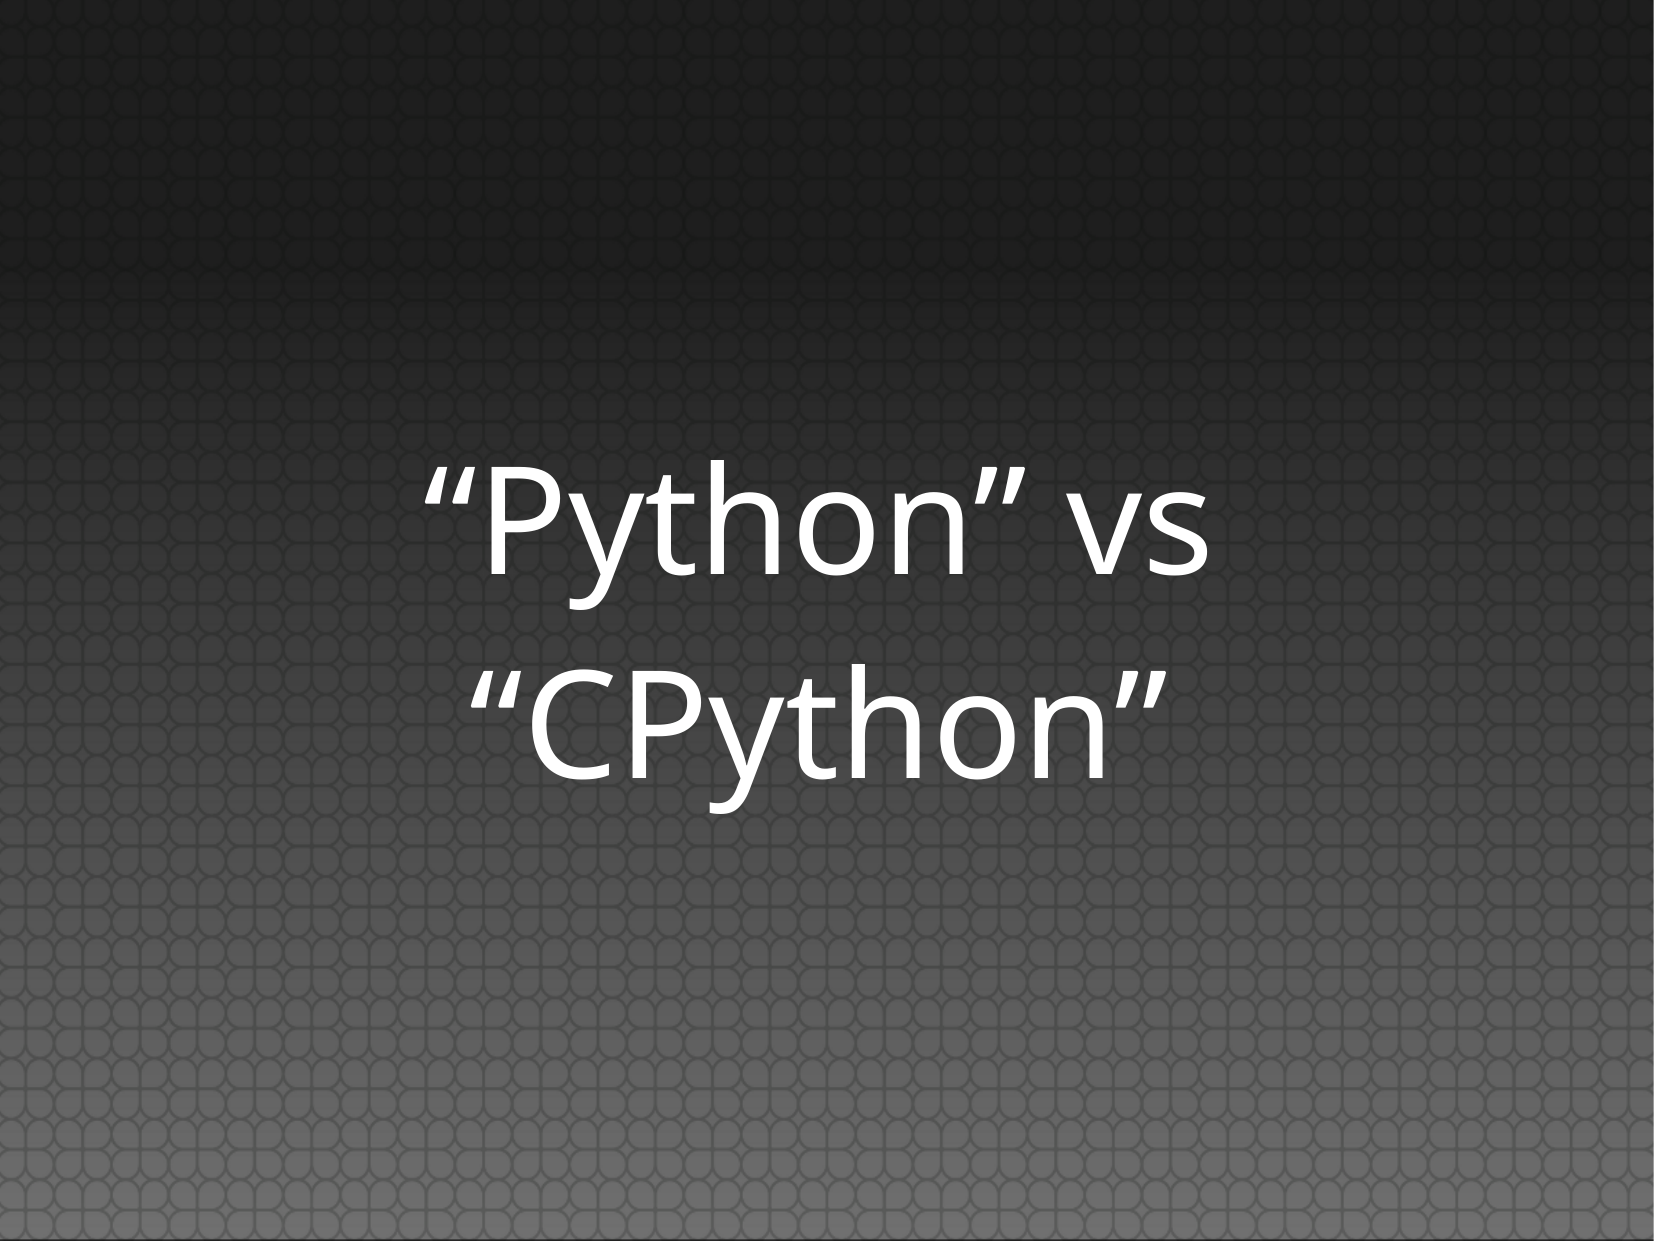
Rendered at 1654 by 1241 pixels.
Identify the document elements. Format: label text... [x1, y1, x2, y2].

title “Python” vs “CPython” [75, 525, 1564, 713]
picture [0, 0, 1654, 1241]
